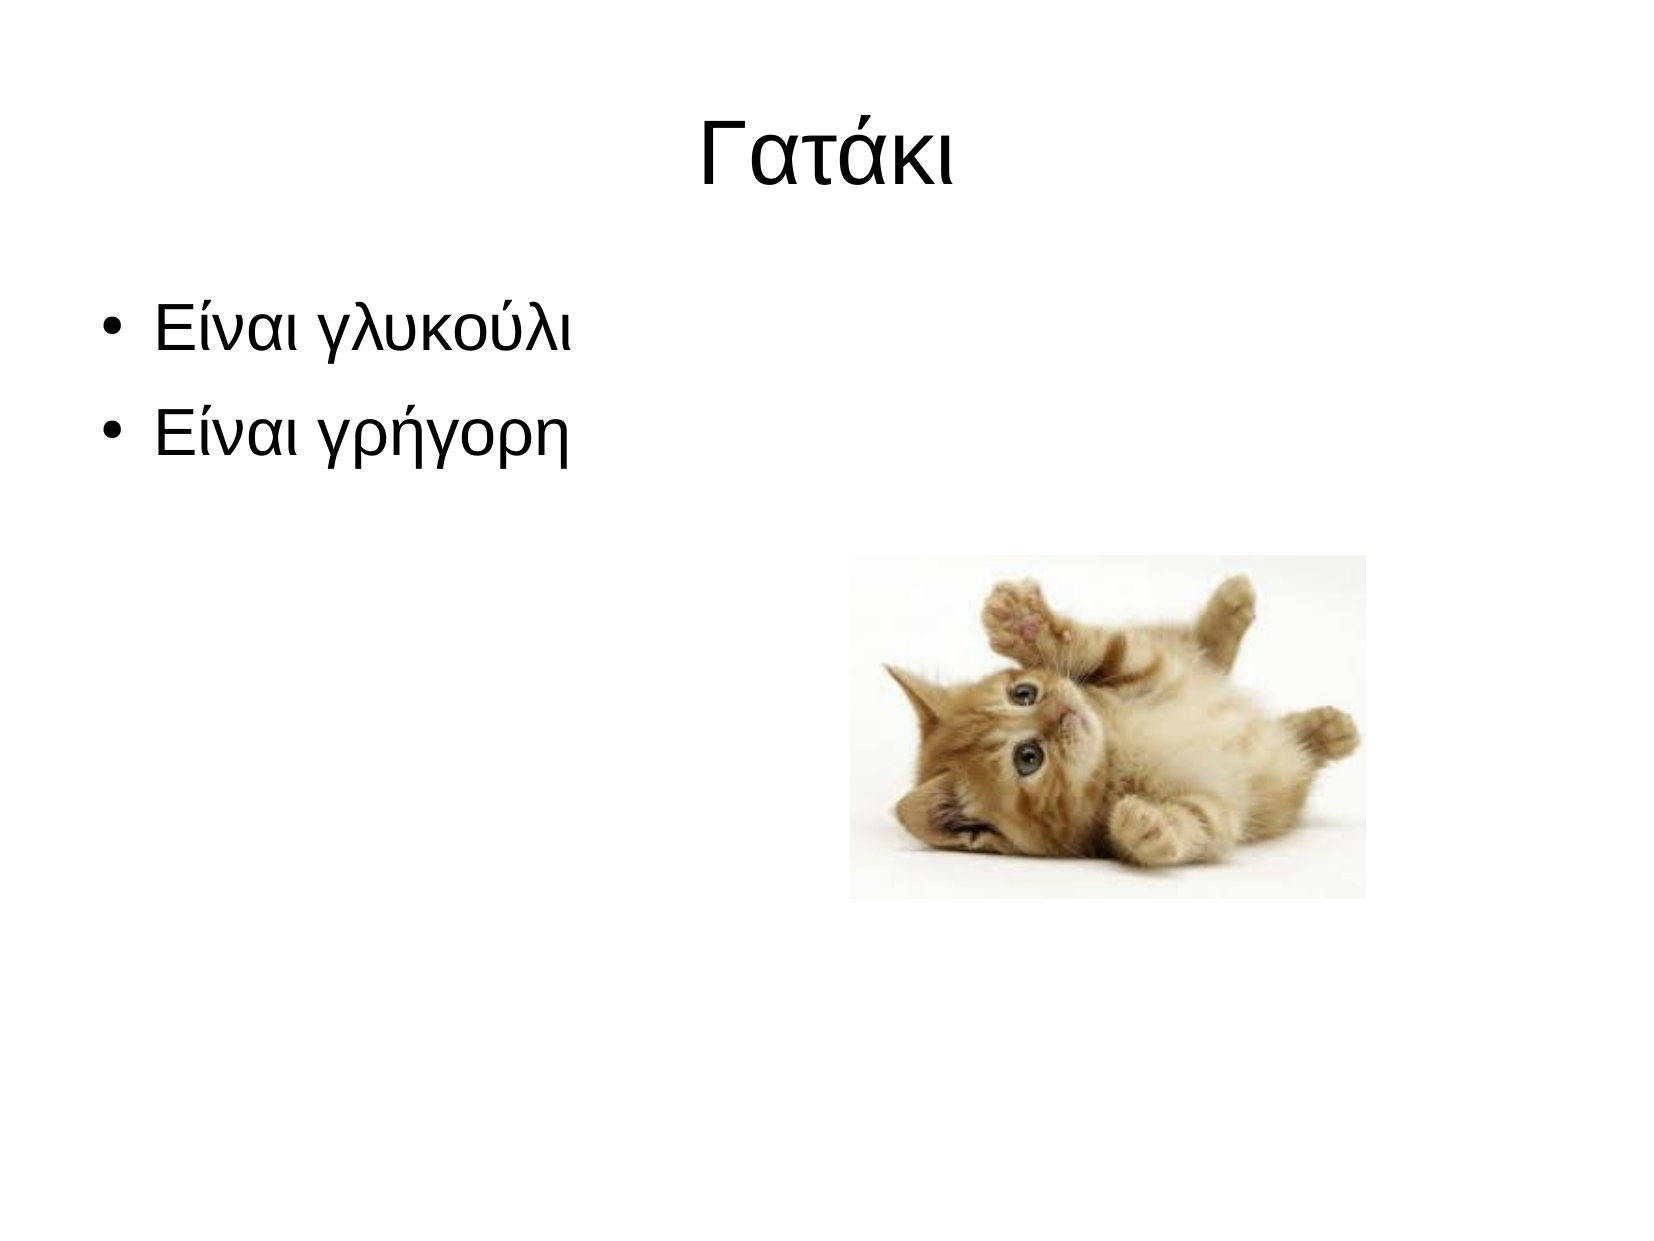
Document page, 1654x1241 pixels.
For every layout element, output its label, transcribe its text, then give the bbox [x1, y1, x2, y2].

picture [850, 555, 1366, 899]
title Γατάκι [82, 49, 1571, 257]
list Είναι γλυκούλι Είναι γρήγορη [82, 290, 1571, 1109]
